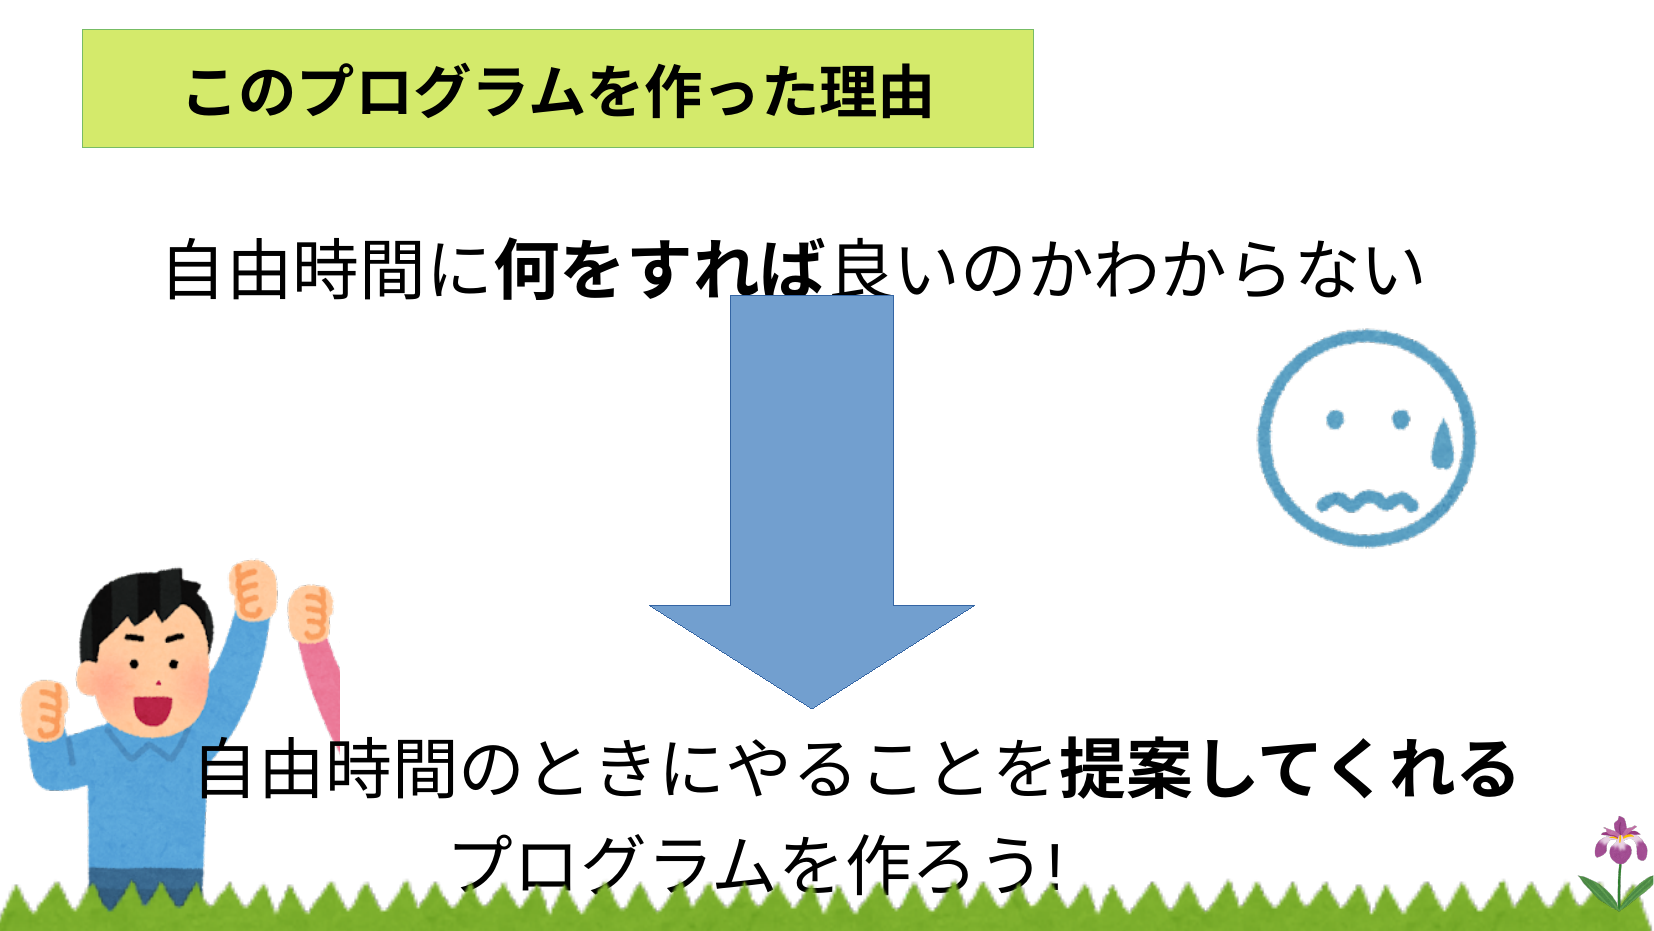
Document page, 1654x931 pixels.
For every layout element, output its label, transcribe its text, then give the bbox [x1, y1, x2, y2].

picture [1240, 318, 1488, 562]
picture [0, 547, 1654, 931]
text_box [649, 295, 975, 708]
text_box 自由時間のときにやることを提案してくれる プログラムを作ろう! [177, 708, 1565, 866]
title このプログラムを作った理由 [82, 29, 1034, 148]
list 自由時間に何をすれば良いのかわからない [88, 217, 1577, 325]
